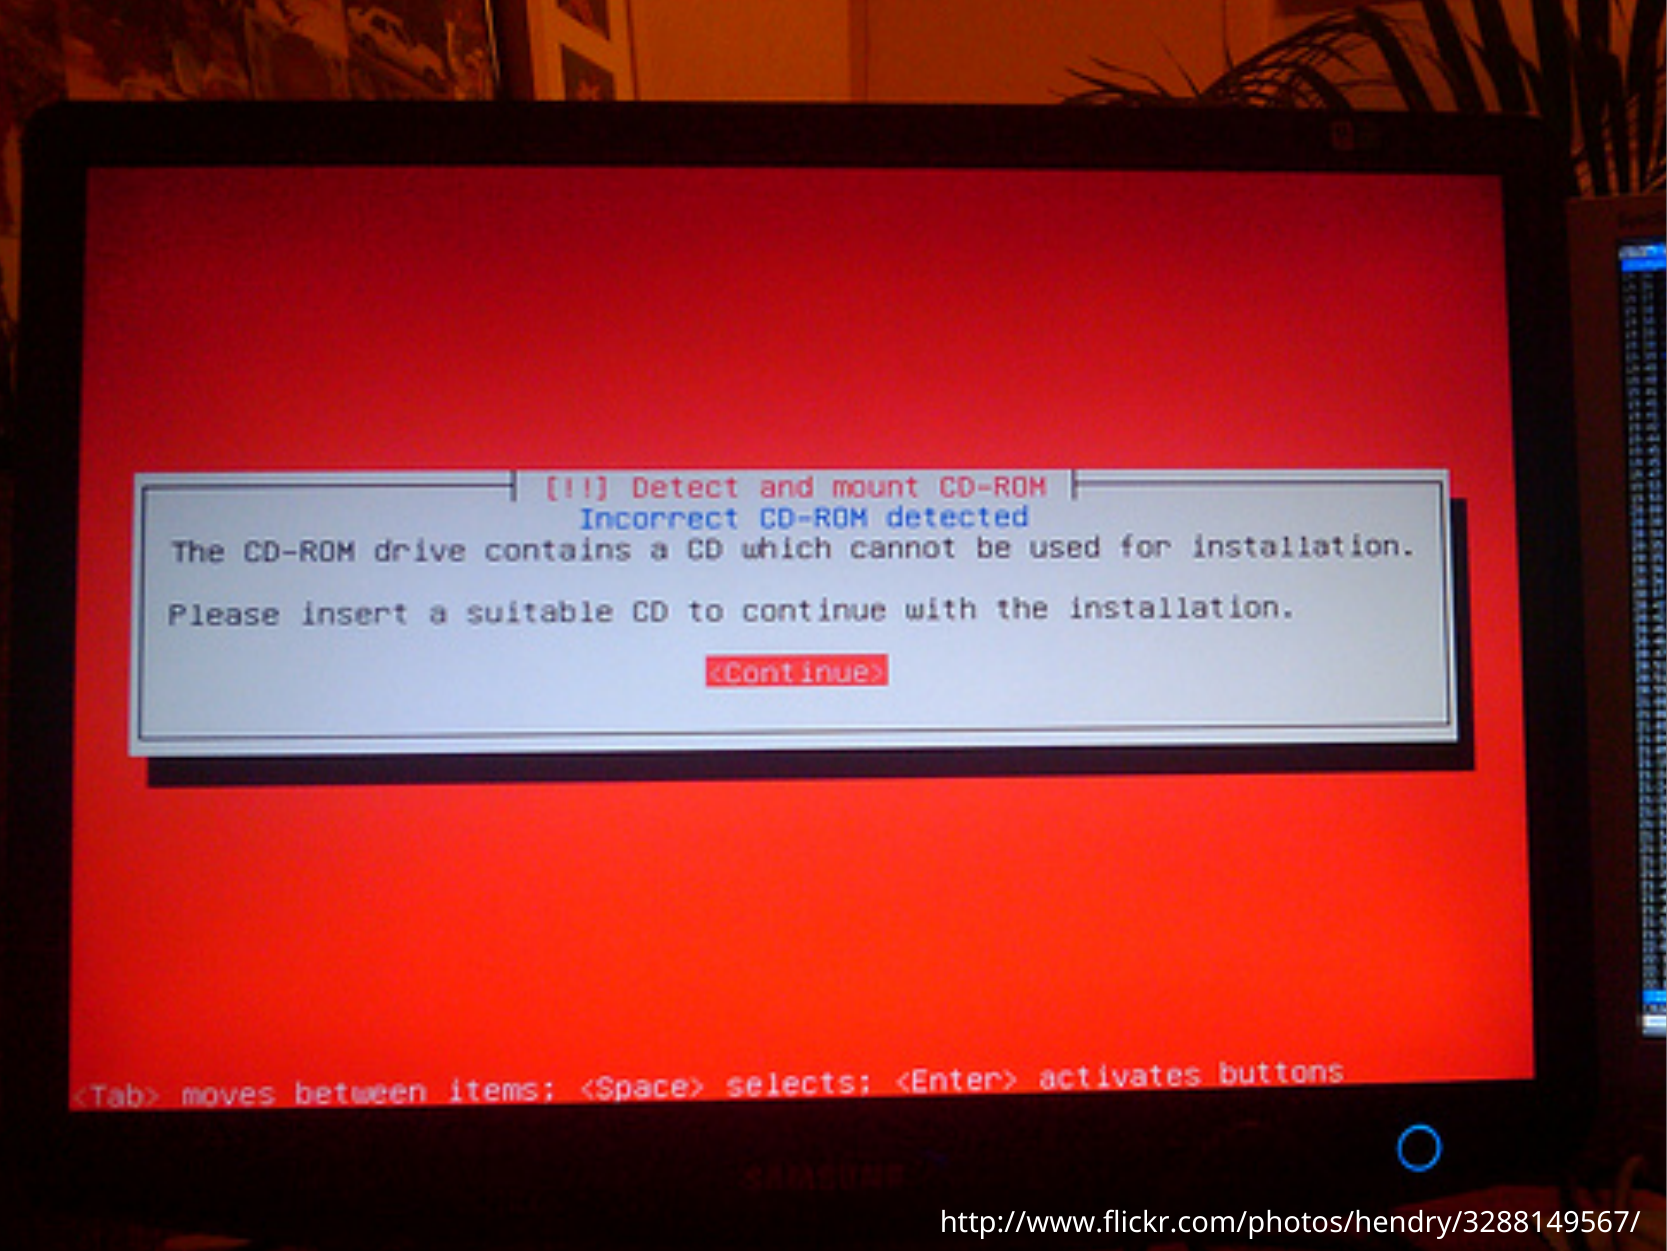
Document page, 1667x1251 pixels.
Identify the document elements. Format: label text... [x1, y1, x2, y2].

picture [0, 0, 1667, 1251]
title http://www.flickr.com/photos/hendry/3288149567/ [892, 1191, 1667, 1251]
